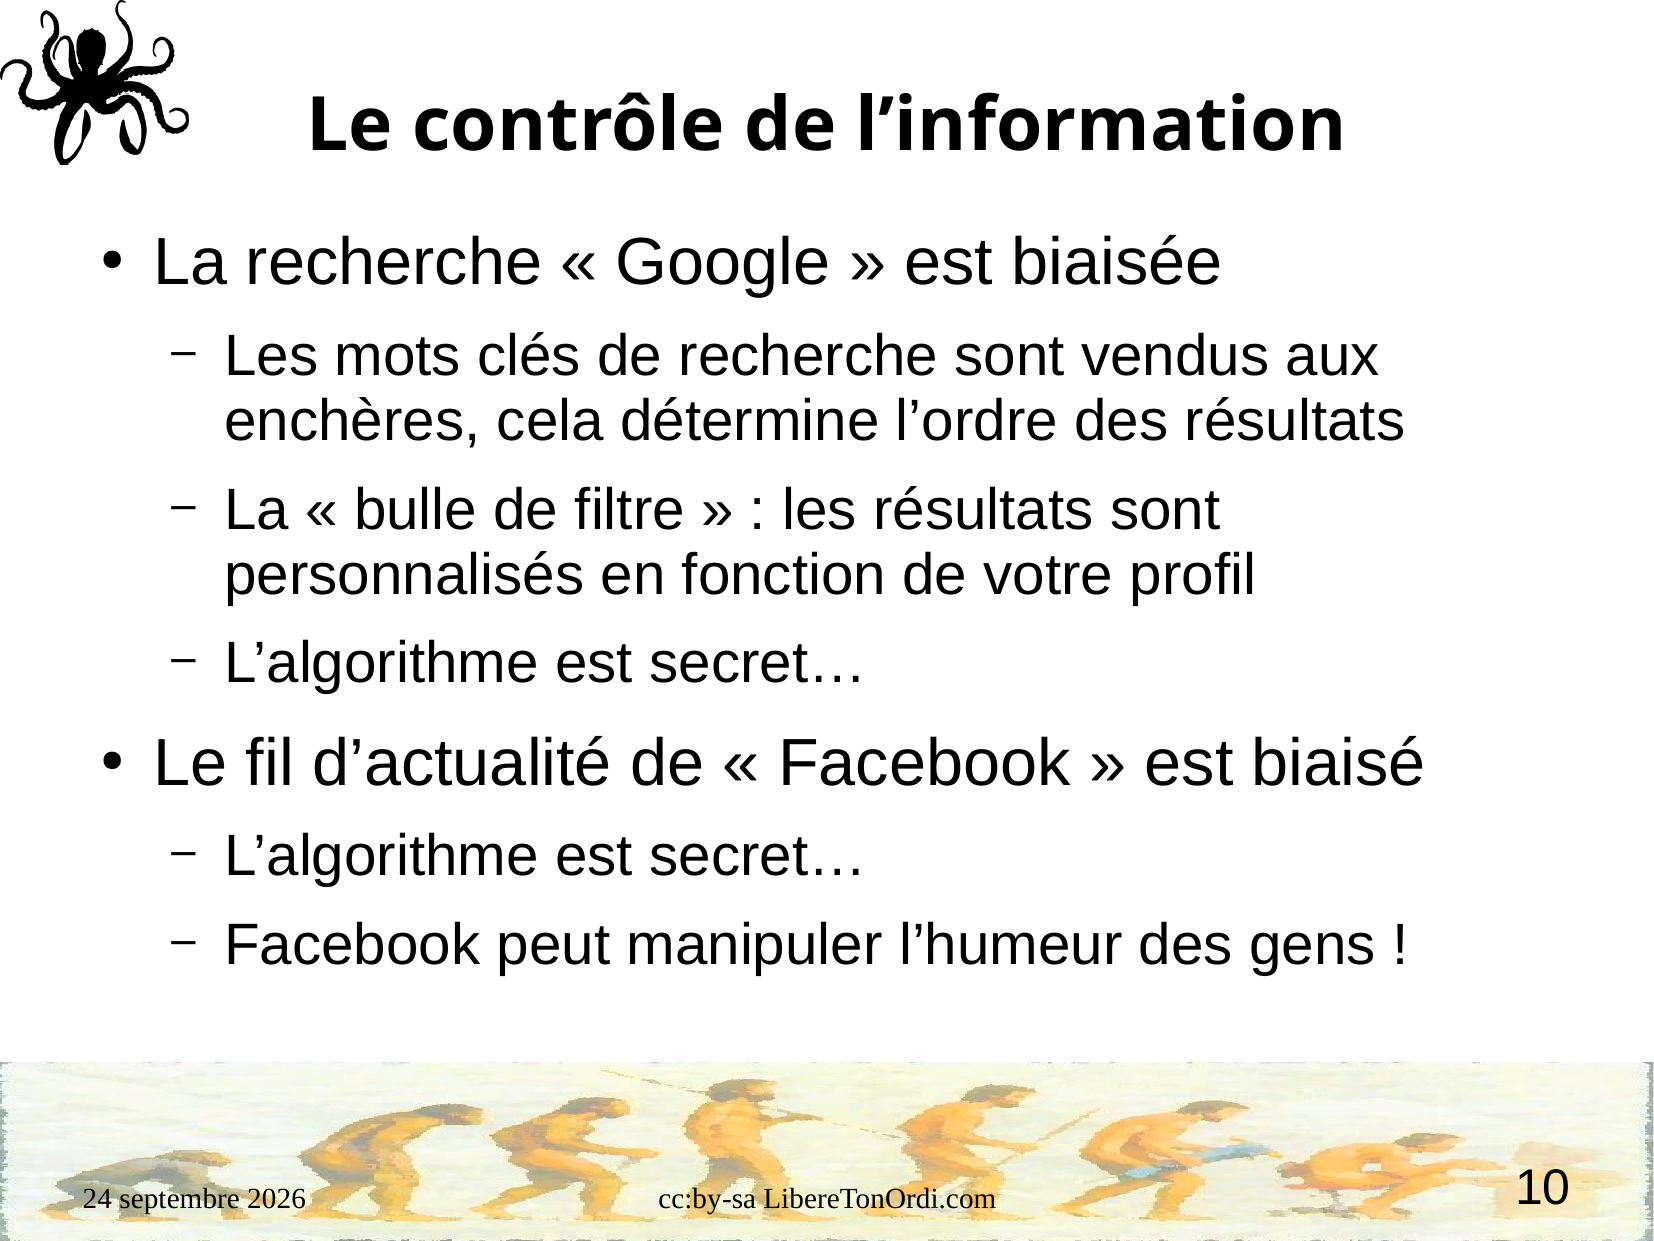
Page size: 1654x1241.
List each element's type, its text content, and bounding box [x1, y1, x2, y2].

list La recherche « Google » est biaisée Les mots clés de recherche sont vendus aux enchères, cela détermine l’ordre des résultats La « bulle de filtre » : les résultats sont personnalisés en fonction de votre profil L’algorithme est secret… Le fil d’actualité de « Facebook » est biaisé L’algorithme est secret… Facebook peut manipuler l’humeur des gens ! [82, 224, 1571, 1063]
title Le contrôle de l’information [82, 47, 1571, 196]
picture [0, 0, 189, 165]
picture [0, 1062, 1654, 1241]
